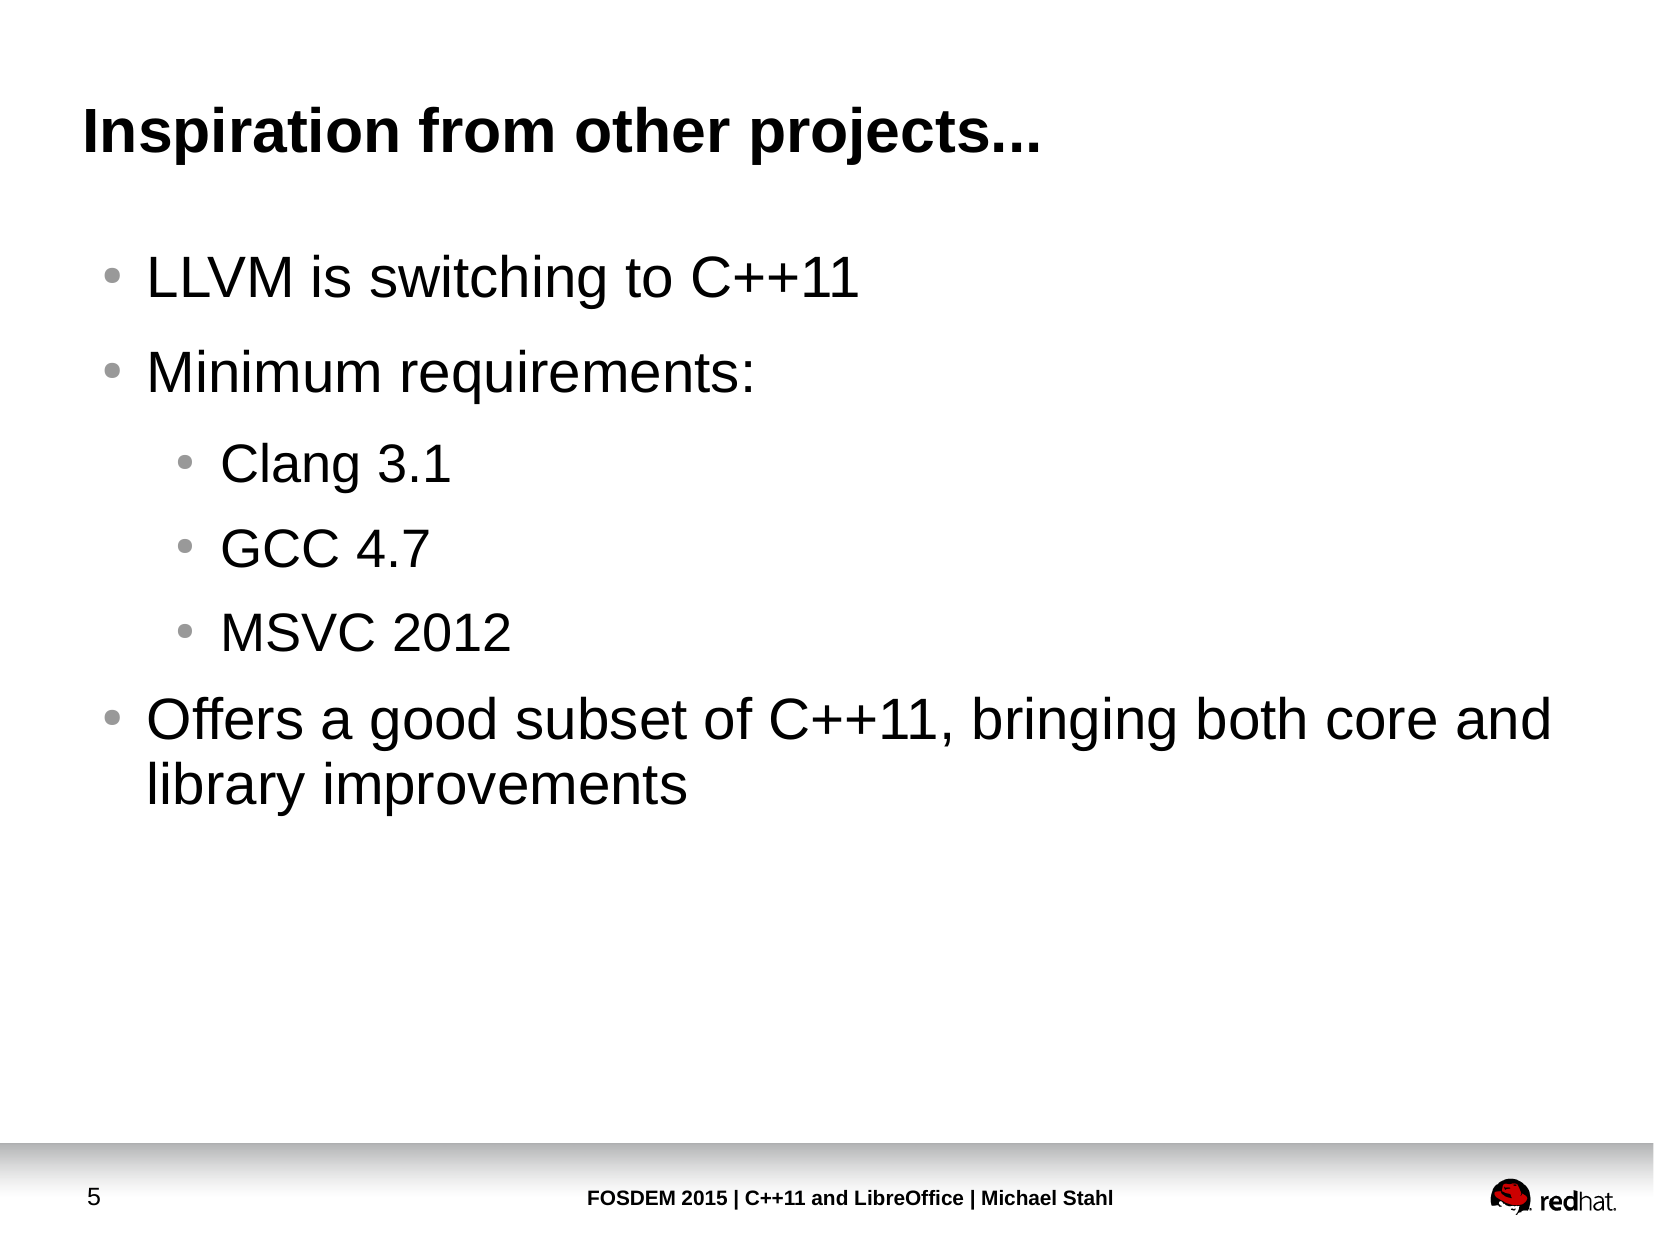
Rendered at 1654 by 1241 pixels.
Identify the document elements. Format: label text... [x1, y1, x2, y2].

picture [0, 1143, 1654, 1241]
title Inspiration from other projects... [82, 37, 1571, 226]
list LLVM is switching to C++11 Minimum requirements: Clang 3.1 GCC 4.7 MSVC 2012 Offers a good subset of C++11, bringing both core and library improvements [86, 244, 1576, 1039]
